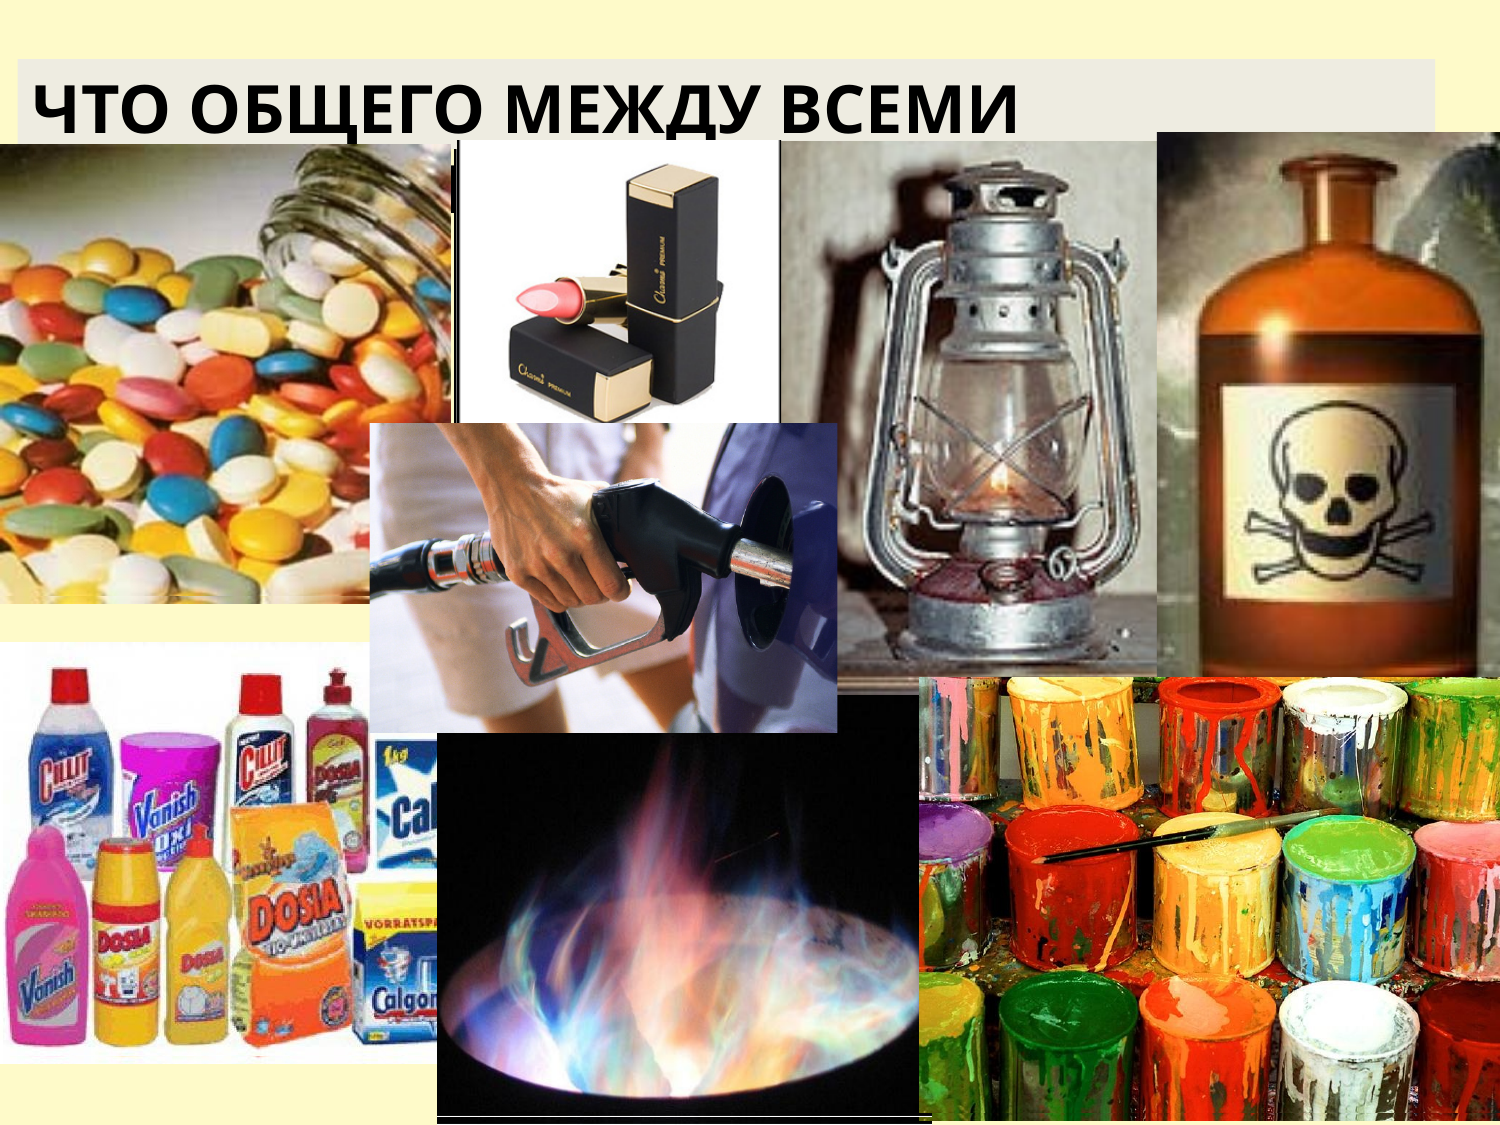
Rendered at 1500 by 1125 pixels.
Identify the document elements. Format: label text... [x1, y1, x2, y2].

picture [0, 132, 1500, 1125]
title Что общего между всеми веществами? [17, 59, 1436, 149]
